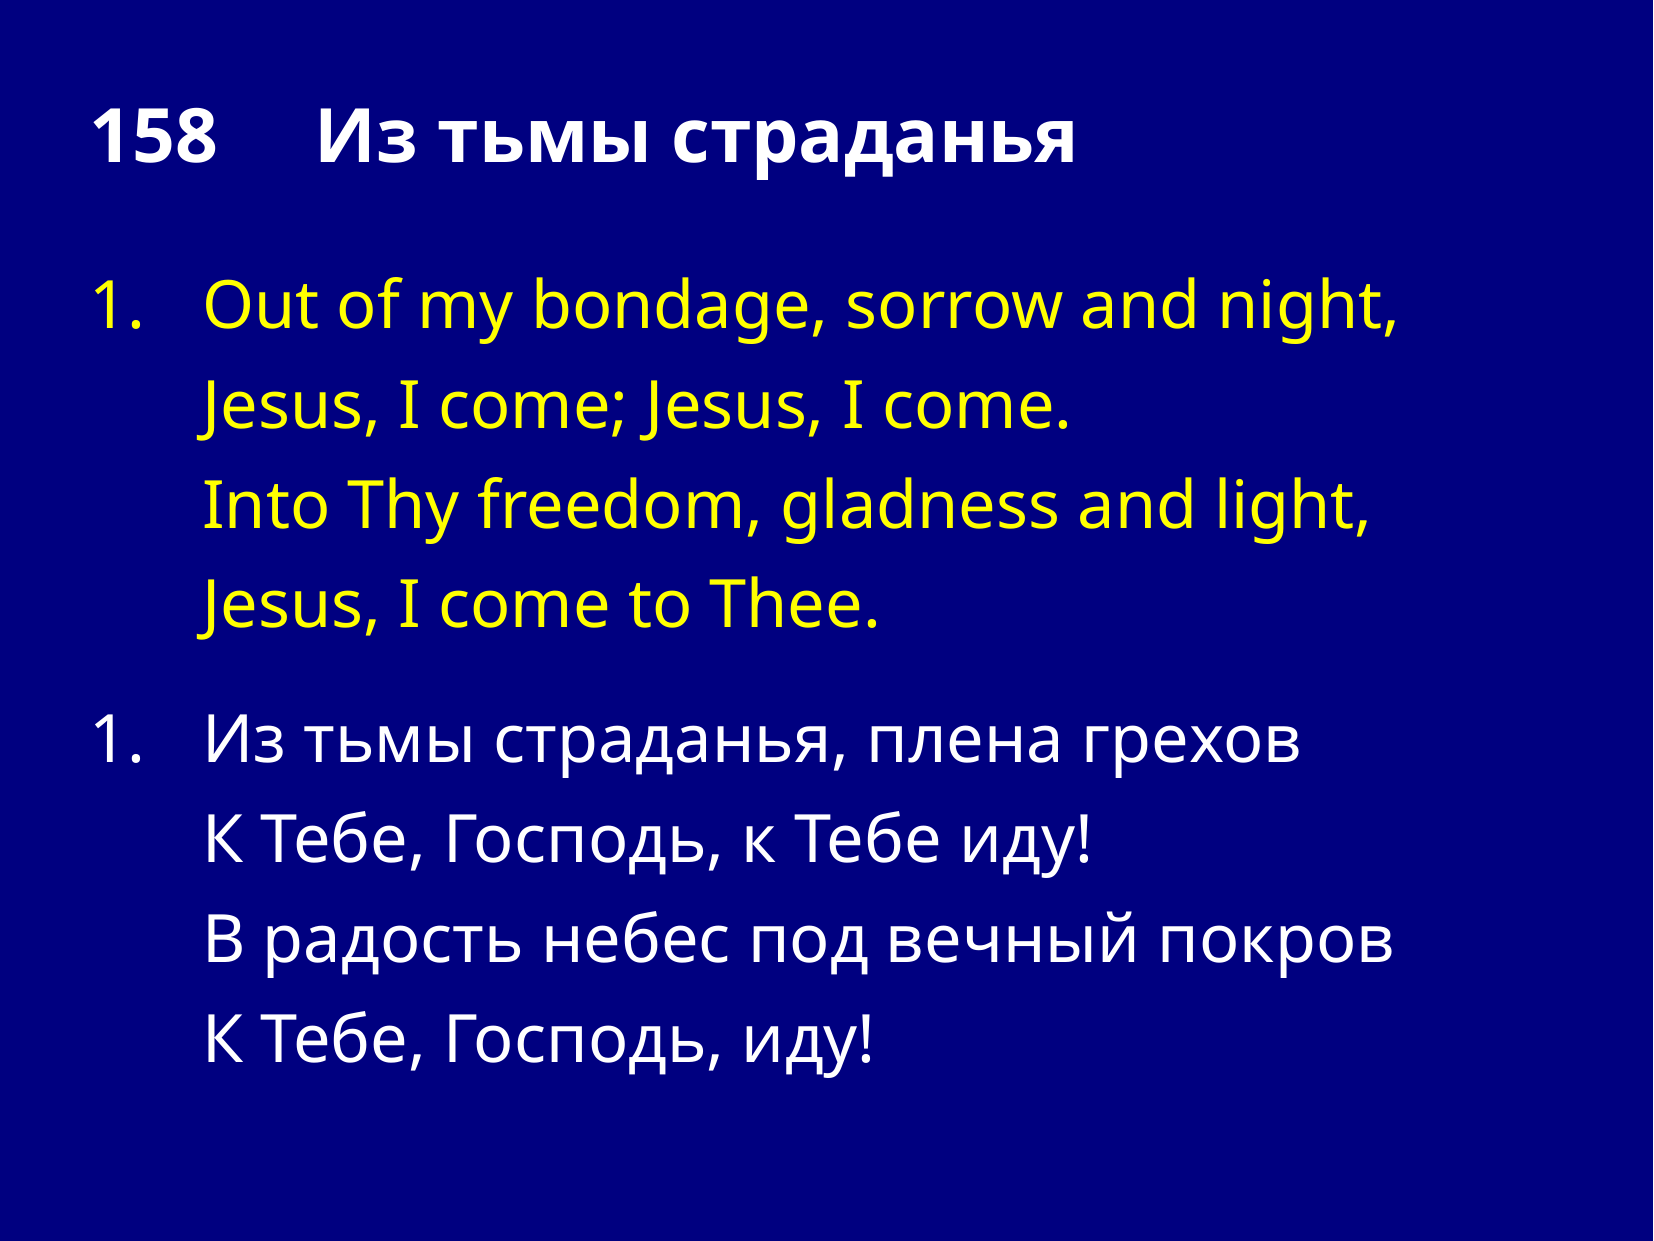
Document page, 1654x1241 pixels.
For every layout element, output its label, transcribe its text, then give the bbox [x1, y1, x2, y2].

text_box 158 Из тьмы страданья [75, 75, 1576, 188]
text_box 1. Из тьмы страданья, плена грехов К Тебе, Господь, к Тебе иду! В радость небес под вечный покров К Тебе, Господь, иду! [75, 675, 1576, 1163]
text_box 1. Out of my bondage, sorrow and night, Jesus, I come; Jesus, I come. Into Thy freedom, gladness and light, Jesus, I come to Thee. [75, 188, 1576, 638]
